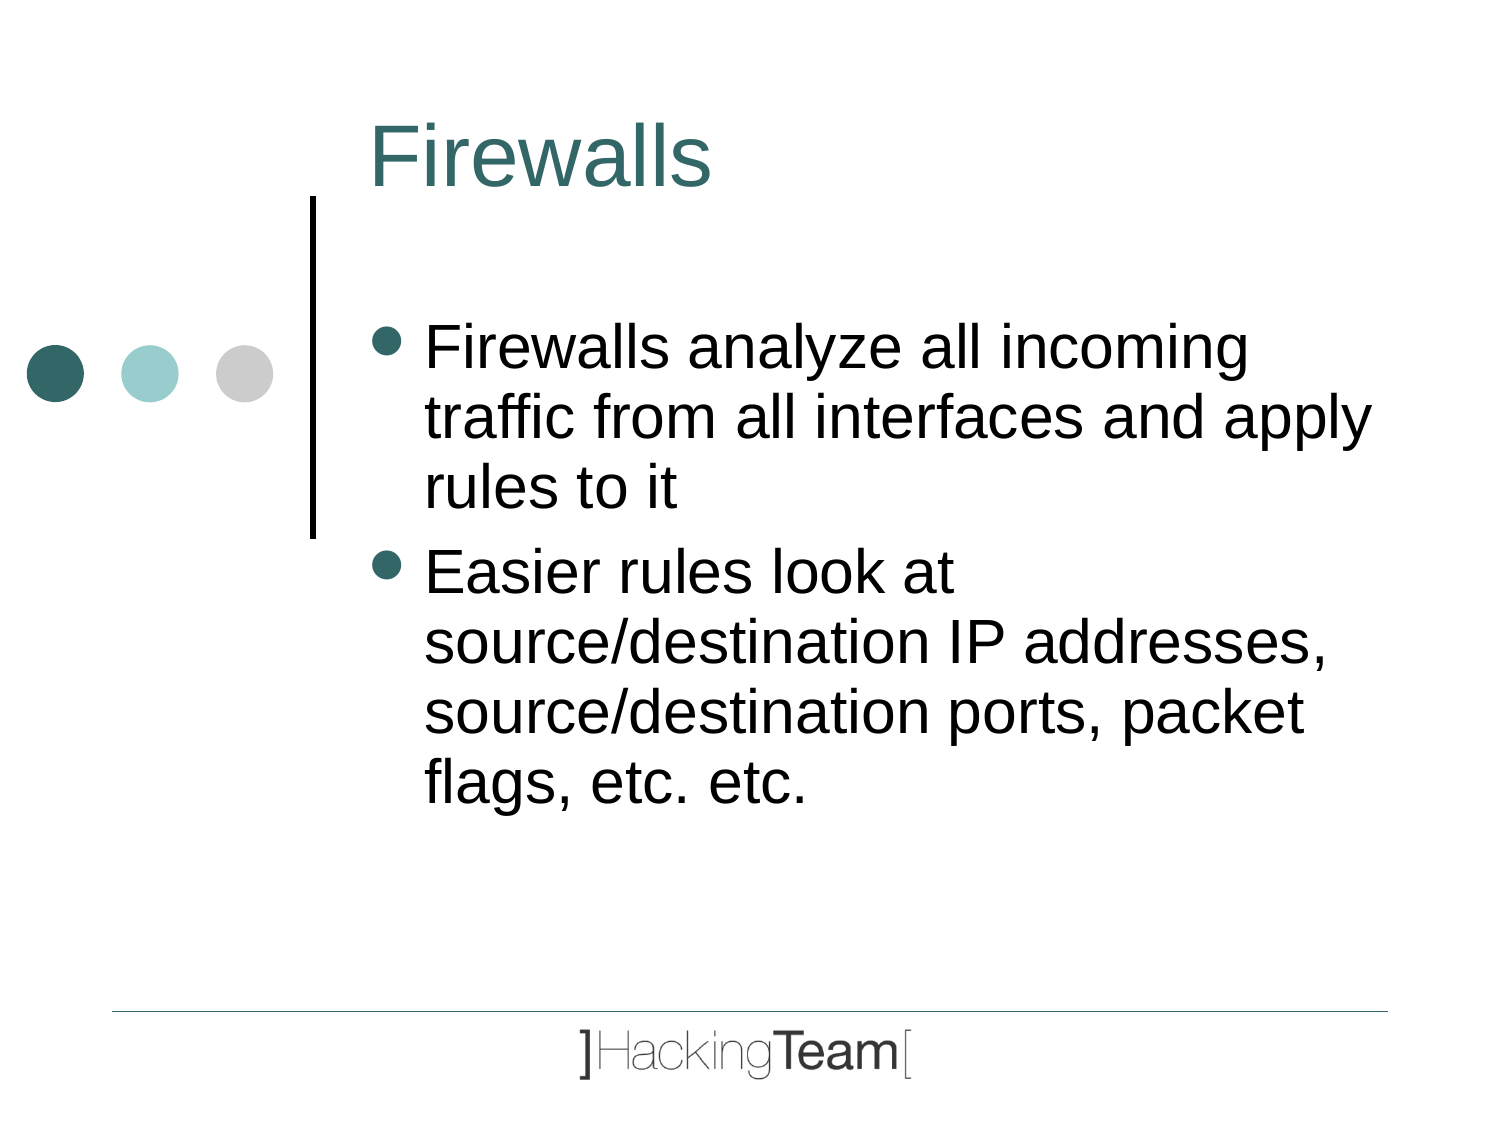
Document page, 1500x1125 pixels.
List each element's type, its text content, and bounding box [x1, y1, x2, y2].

title Firewalls [249, 38, 1401, 275]
list Firewalls analyze all incoming traffic from all interfaces and apply rules to it Easier rules look at source/destination IP addresses, source/destination ports, packet flags, etc. etc. [249, 312, 1401, 1041]
picture [574, 1041, 916, 1084]
